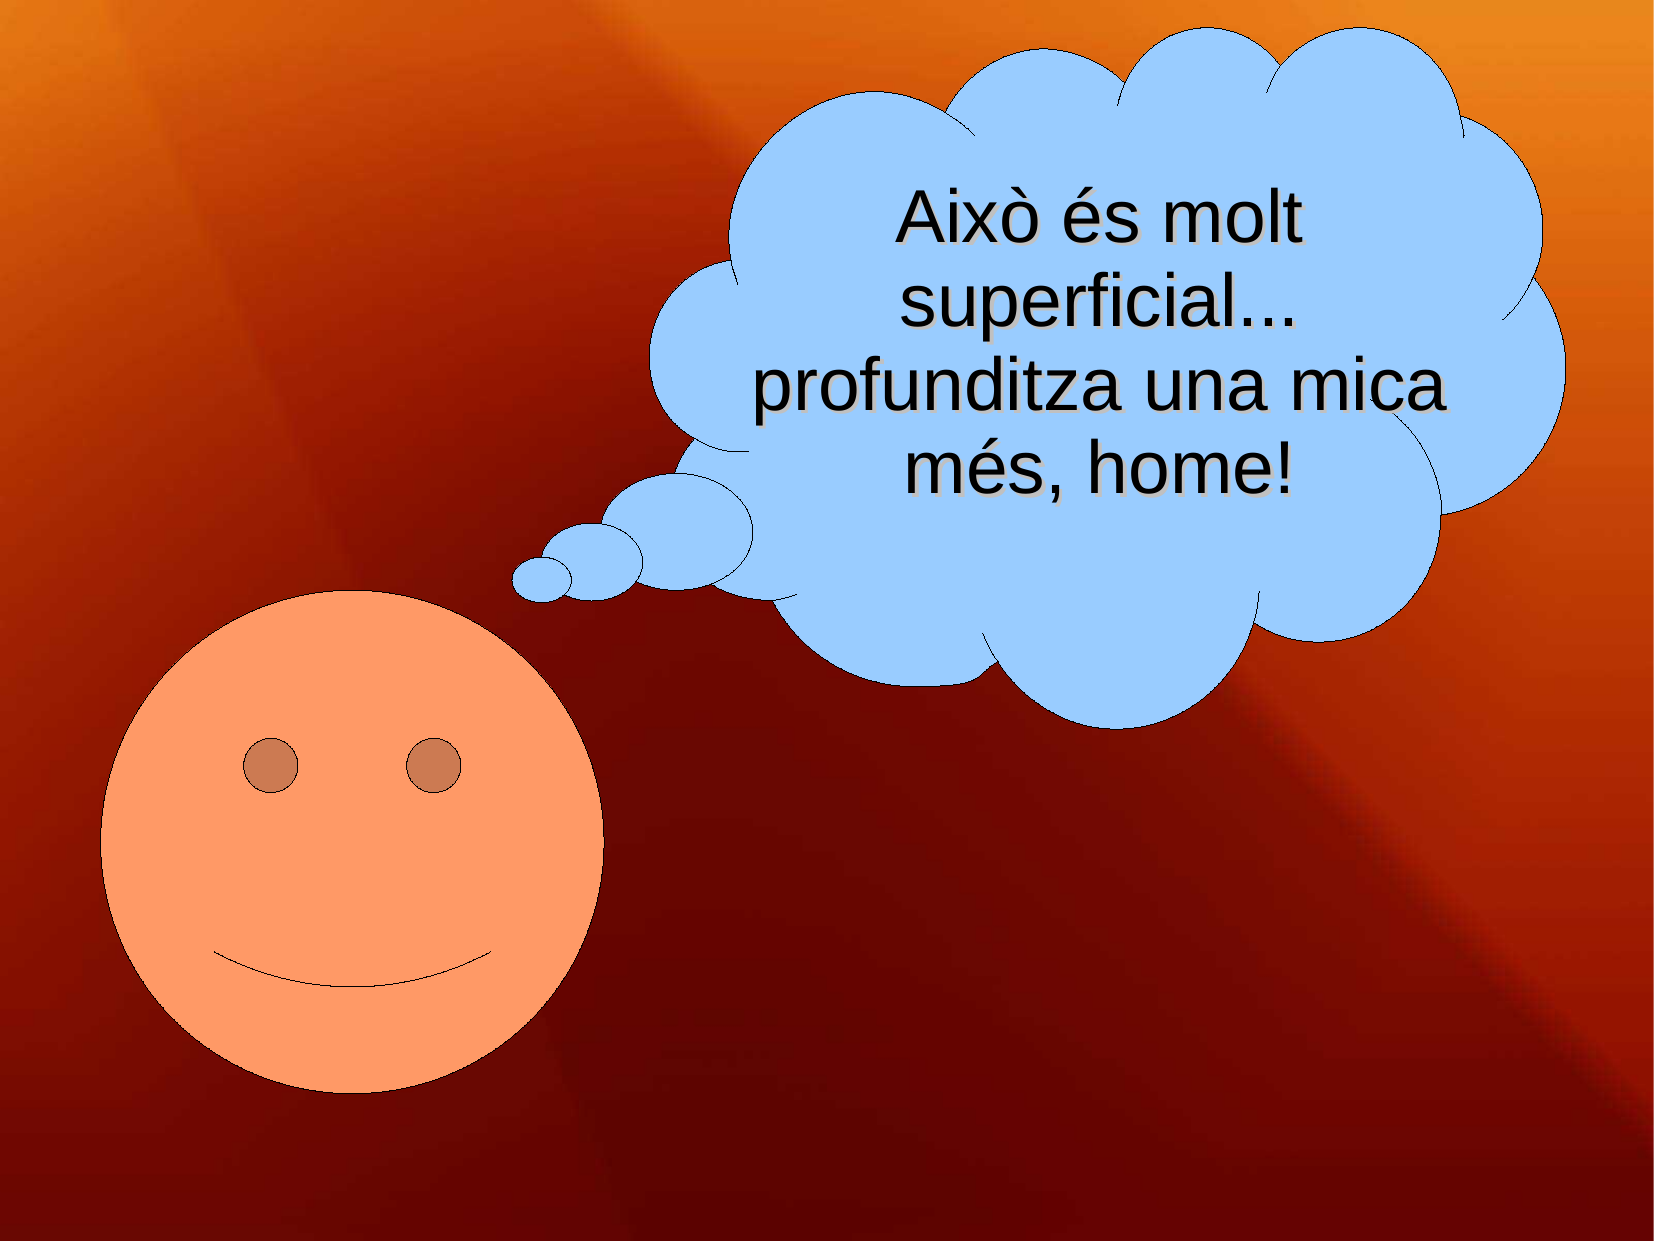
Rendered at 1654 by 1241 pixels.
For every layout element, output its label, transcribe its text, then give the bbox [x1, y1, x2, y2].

text_box [511, 177, 1440, 730]
picture [0, 0, 1654, 1241]
text_box [100, 590, 605, 1094]
text_box [758, 27, 1566, 512]
title Això és molt superficial... profunditza una mica més, home! [743, 152, 1457, 532]
